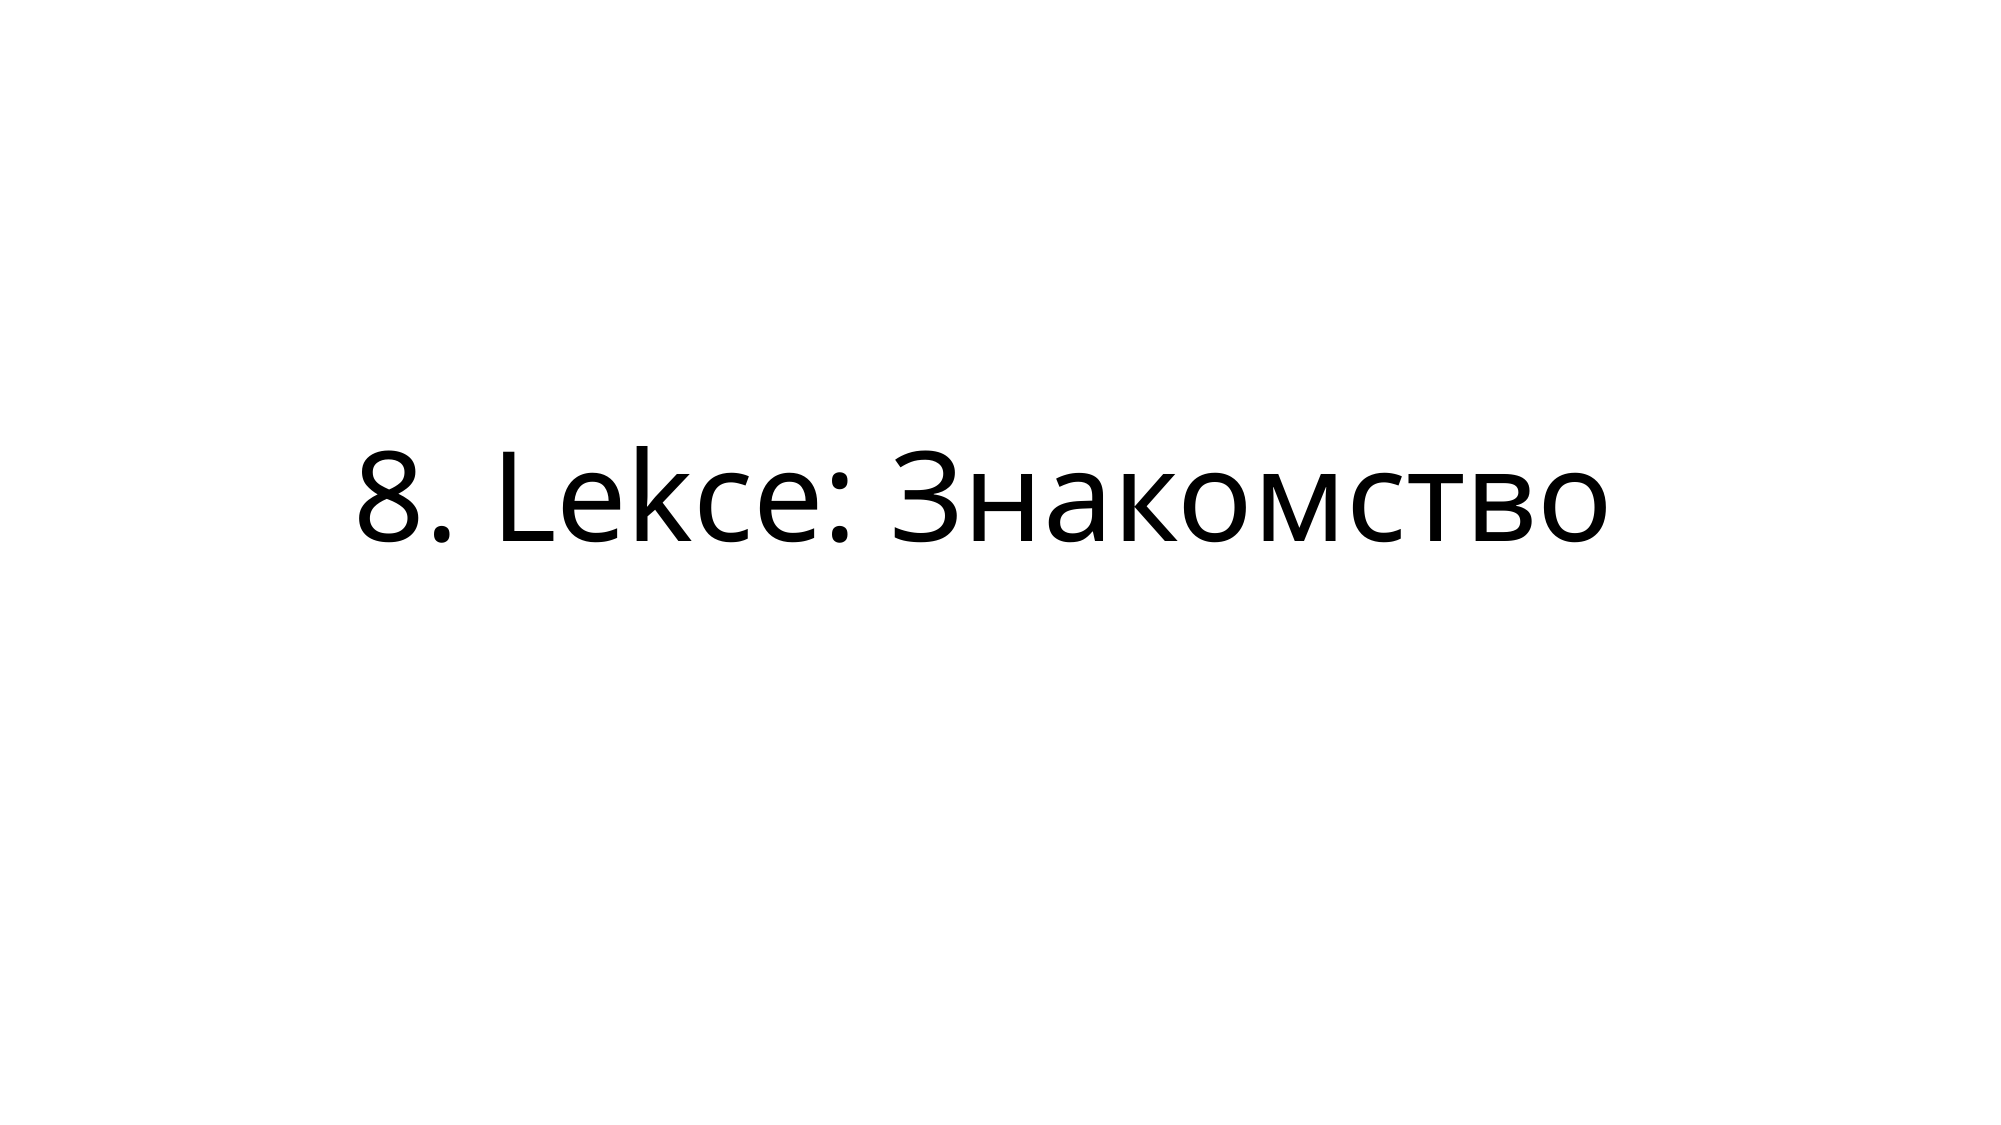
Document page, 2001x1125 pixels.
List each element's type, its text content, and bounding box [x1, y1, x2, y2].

title 8. Lekce: Знакомство [249, 184, 1750, 576]
